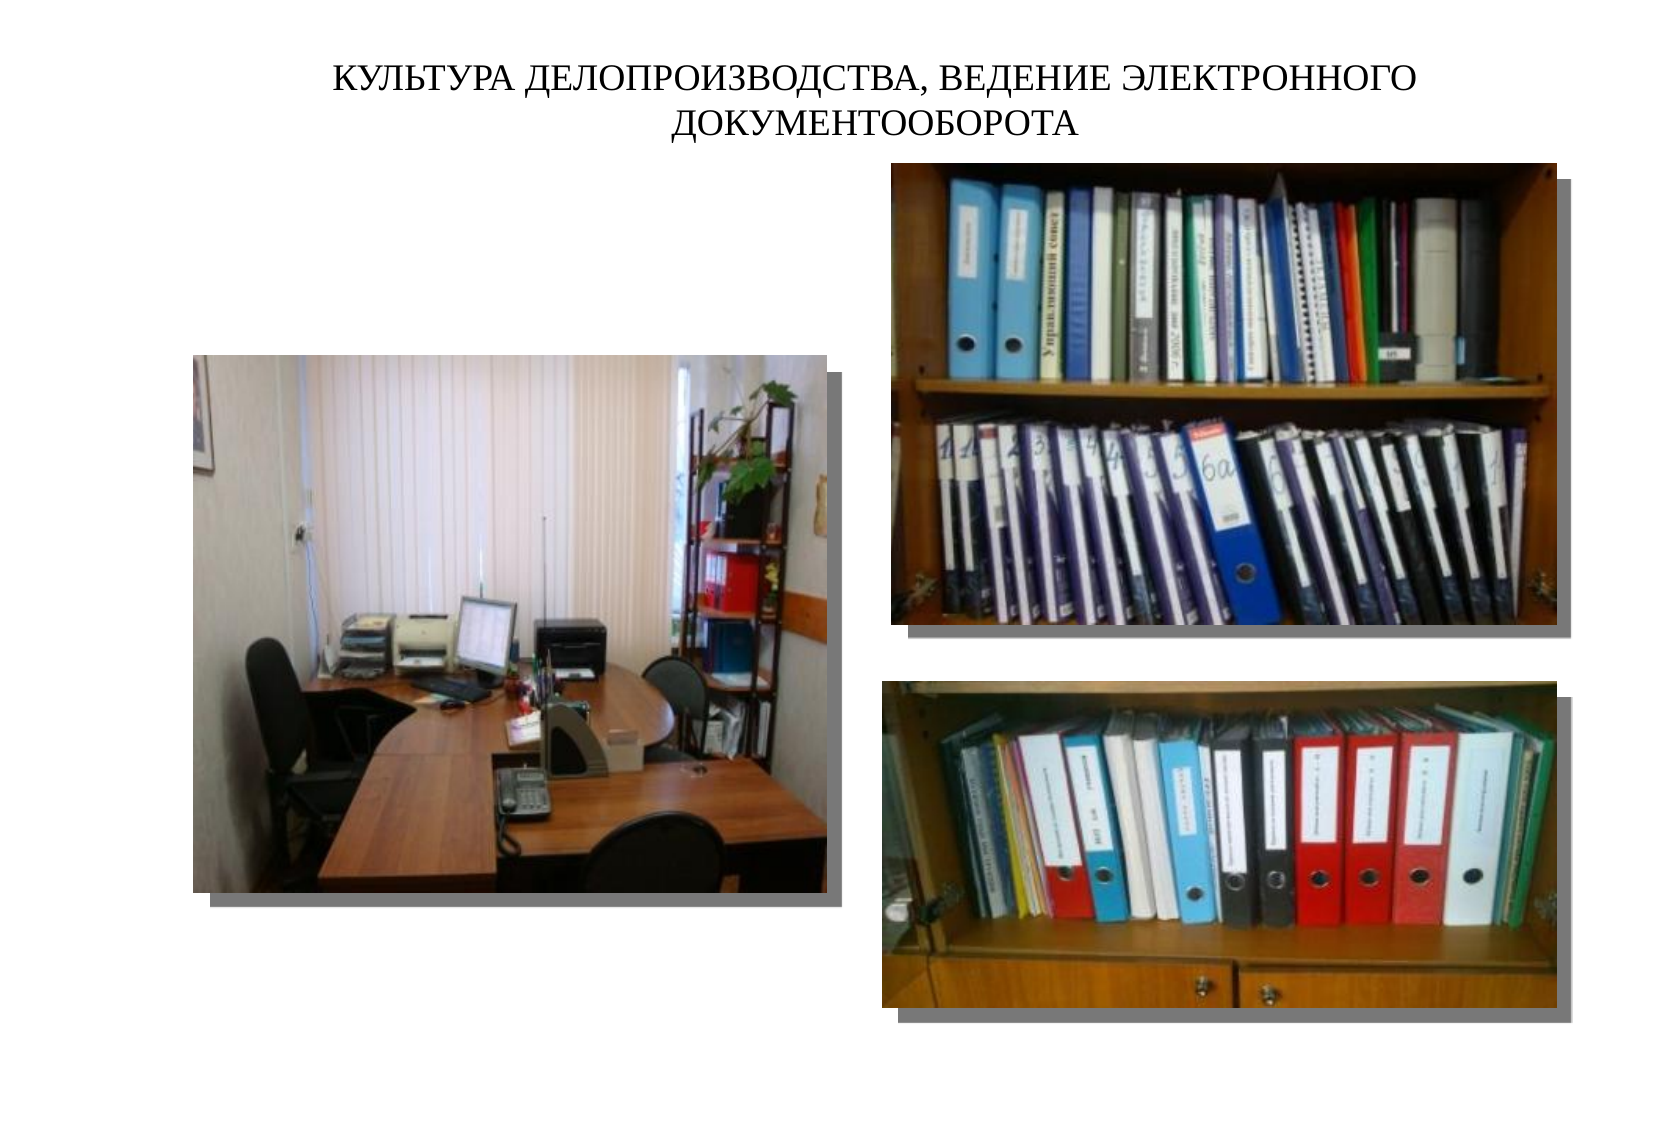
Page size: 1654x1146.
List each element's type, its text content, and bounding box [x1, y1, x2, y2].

picture [882, 681, 1557, 1008]
picture [891, 163, 1557, 625]
text_box КУЛЬТУРА ДЕЛОПРОИЗВОДСТВА, ВЕДЕНИЕ ЭЛЕКТРОННОГО ДОКУМЕНТООБОРОТА [193, 43, 1557, 153]
picture [193, 355, 827, 893]
